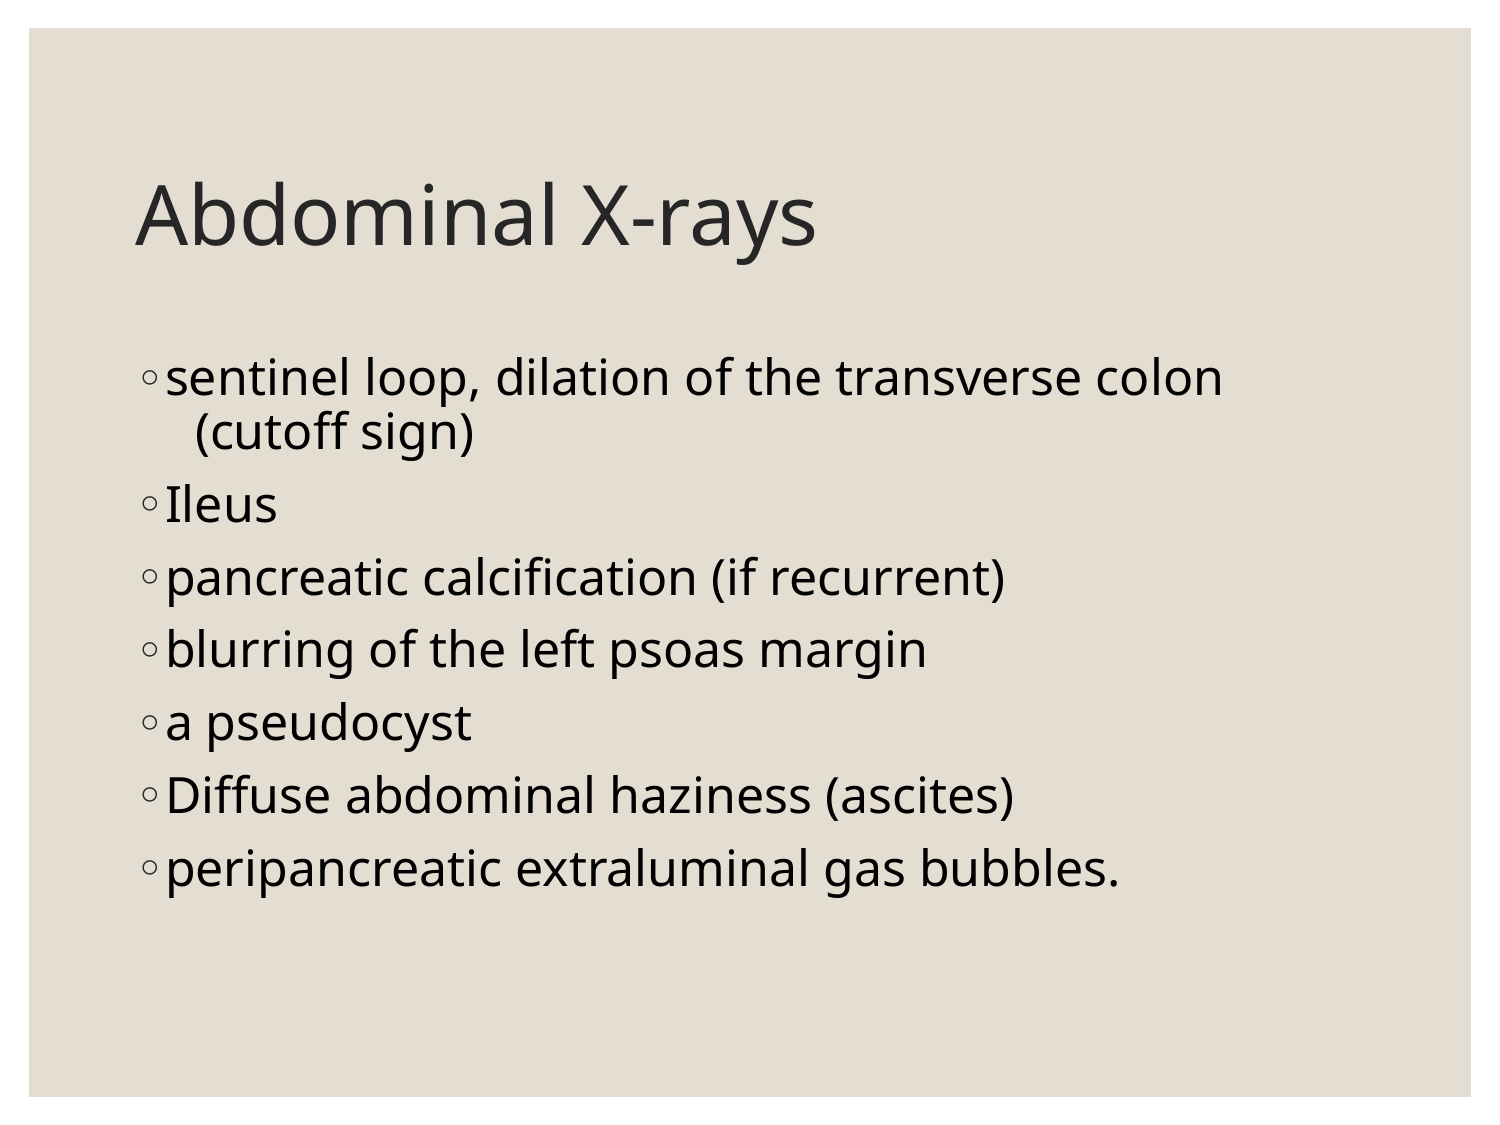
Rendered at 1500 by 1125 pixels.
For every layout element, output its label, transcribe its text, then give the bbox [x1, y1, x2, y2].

title Abdominal X-rays [120, 105, 1380, 331]
list sentinel loop, dilation of the transverse colon (cutoff sign) Ileus pancreatic calcification (if recurrent) blurring of the left psoas margin a pseudocyst Diffuse abdominal haziness (ascites) peripancreatic extraluminal gas bubbles. [120, 345, 1380, 991]
